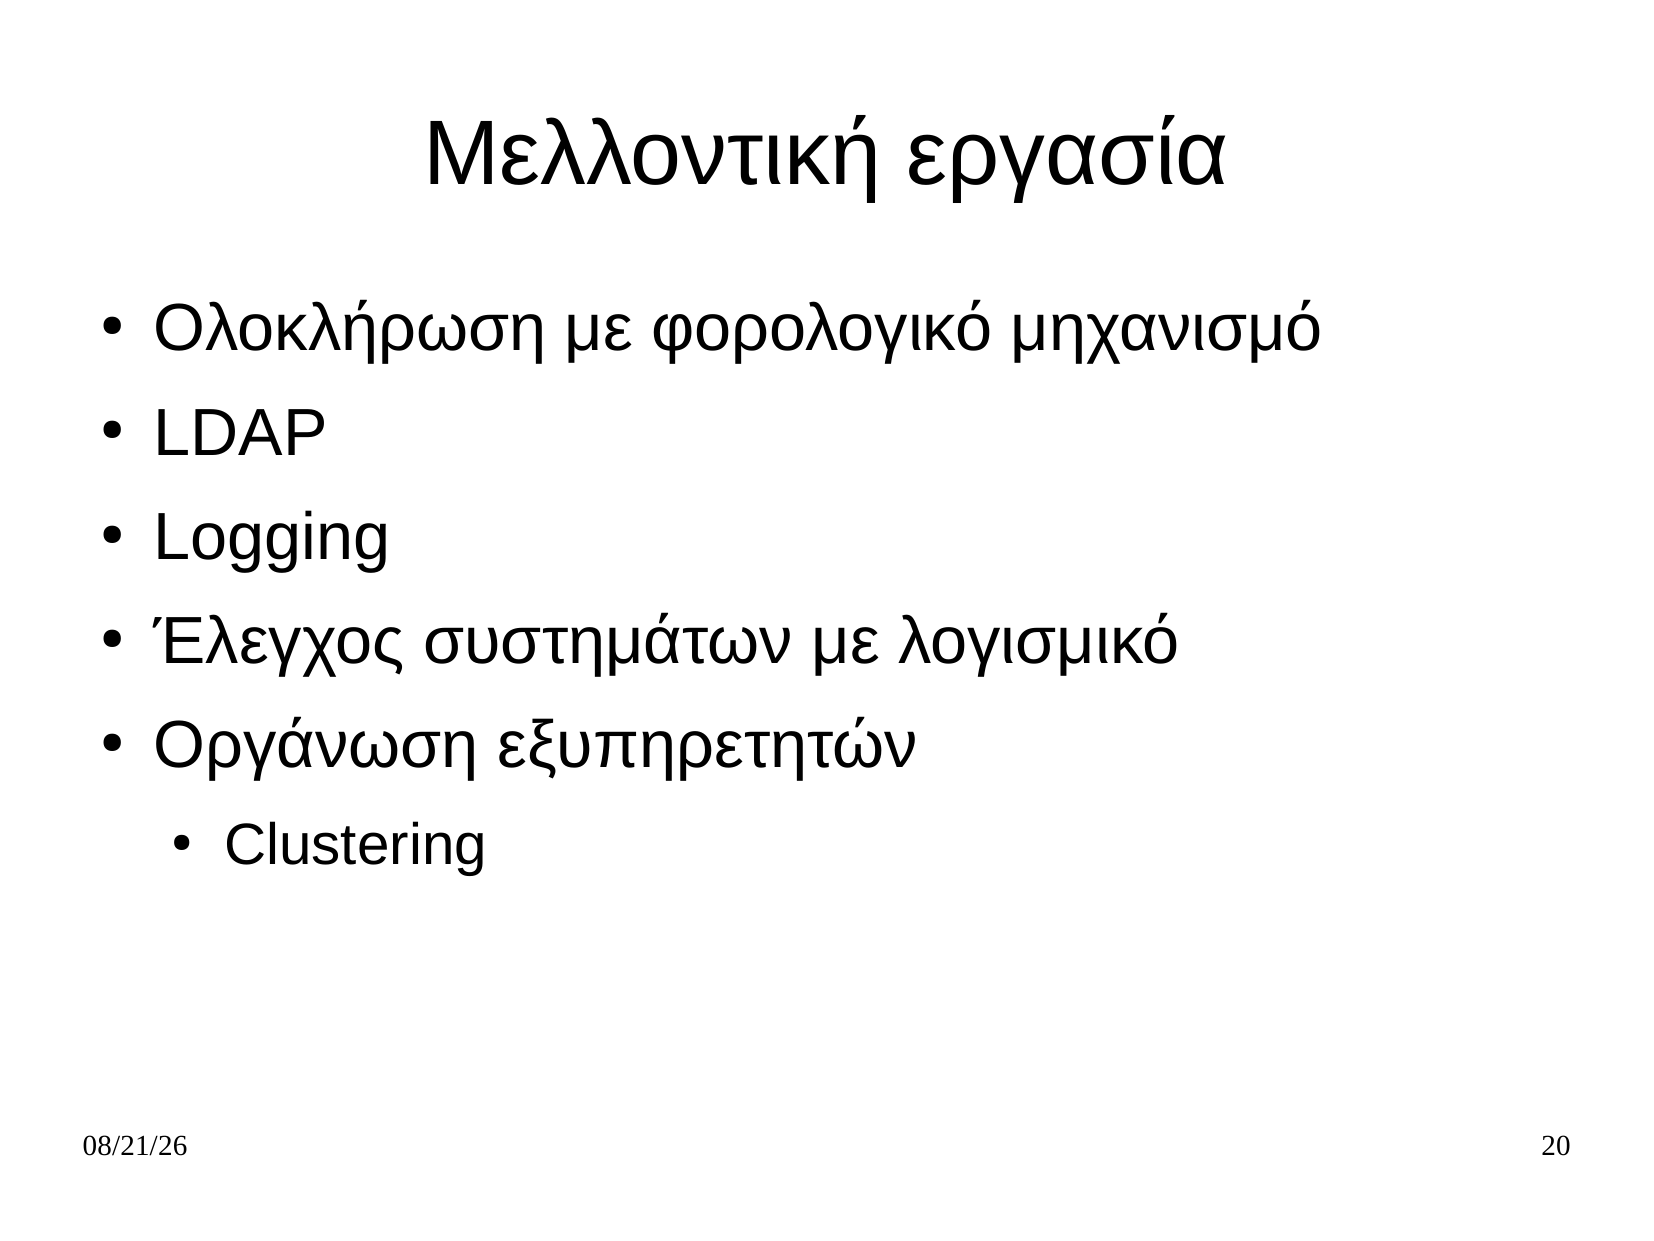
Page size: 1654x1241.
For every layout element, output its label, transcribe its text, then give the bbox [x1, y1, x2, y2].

title Μελλοντική εργασία [82, 56, 1571, 250]
list Ολοκλήρωση με φορολογικό μηχανισμό LDAP Logging Έλεγχος συστημάτων με λογισμικό Οργάνωση εξυπηρετητών Clustering [82, 290, 1571, 1109]
